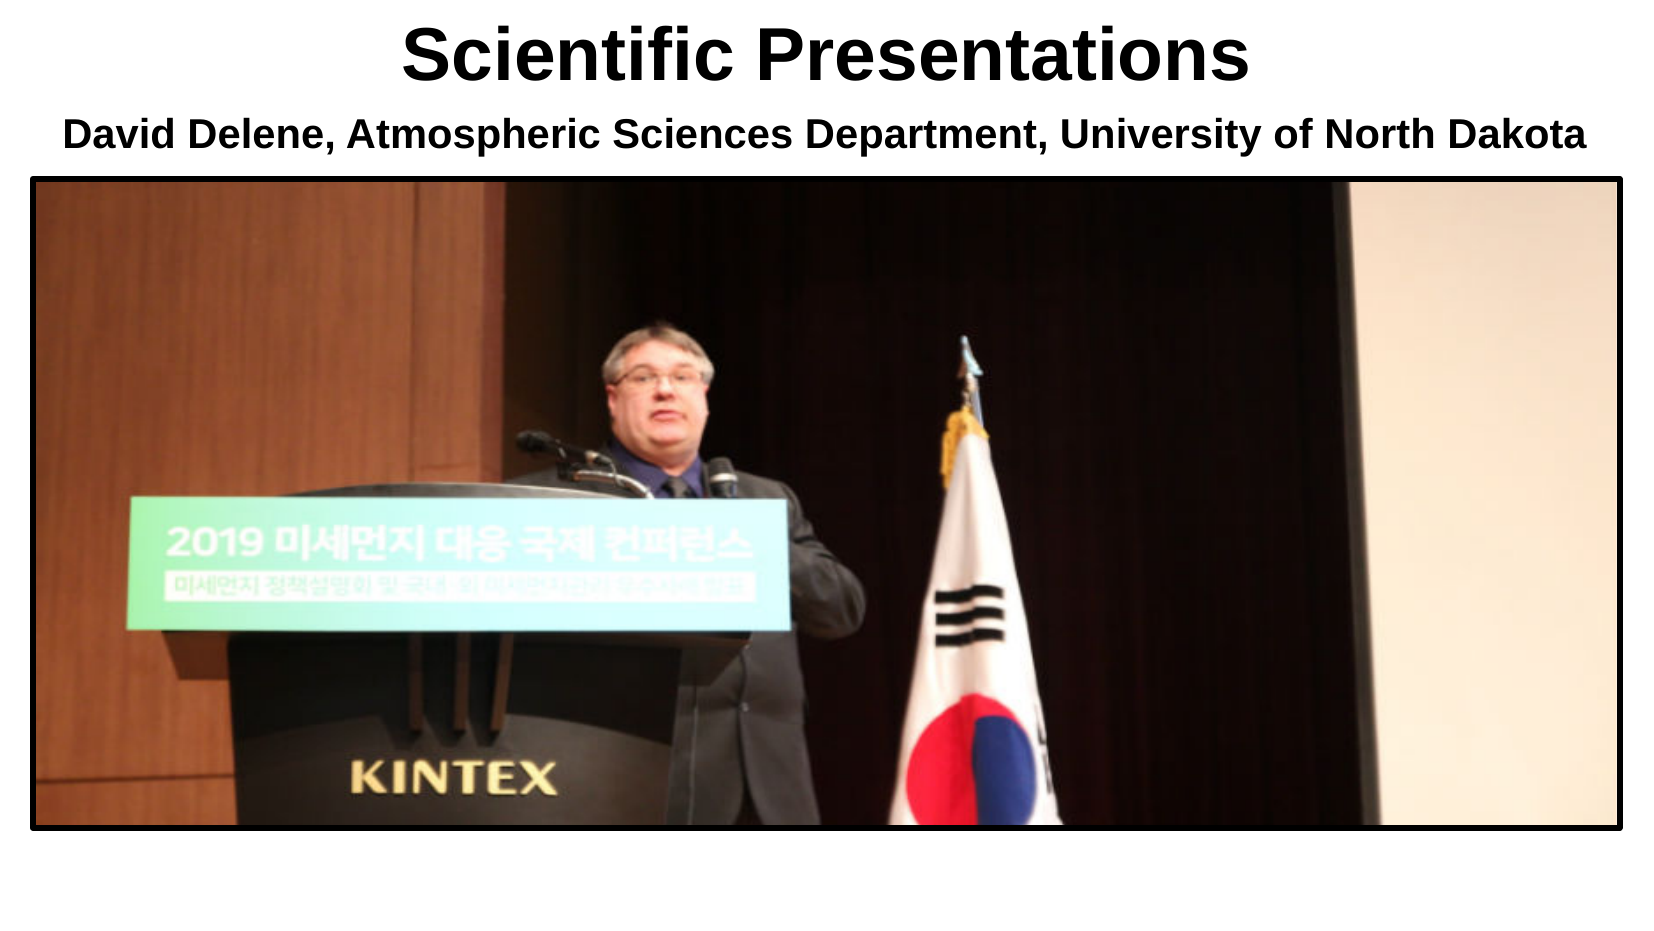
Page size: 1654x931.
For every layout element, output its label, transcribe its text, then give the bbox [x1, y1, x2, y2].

picture [35, 181, 1617, 826]
text_box David Delene, Atmospheric Sciences Department, University of North Dakota [0, 103, 1651, 166]
title Scientific Presentations [0, 3, 1654, 105]
